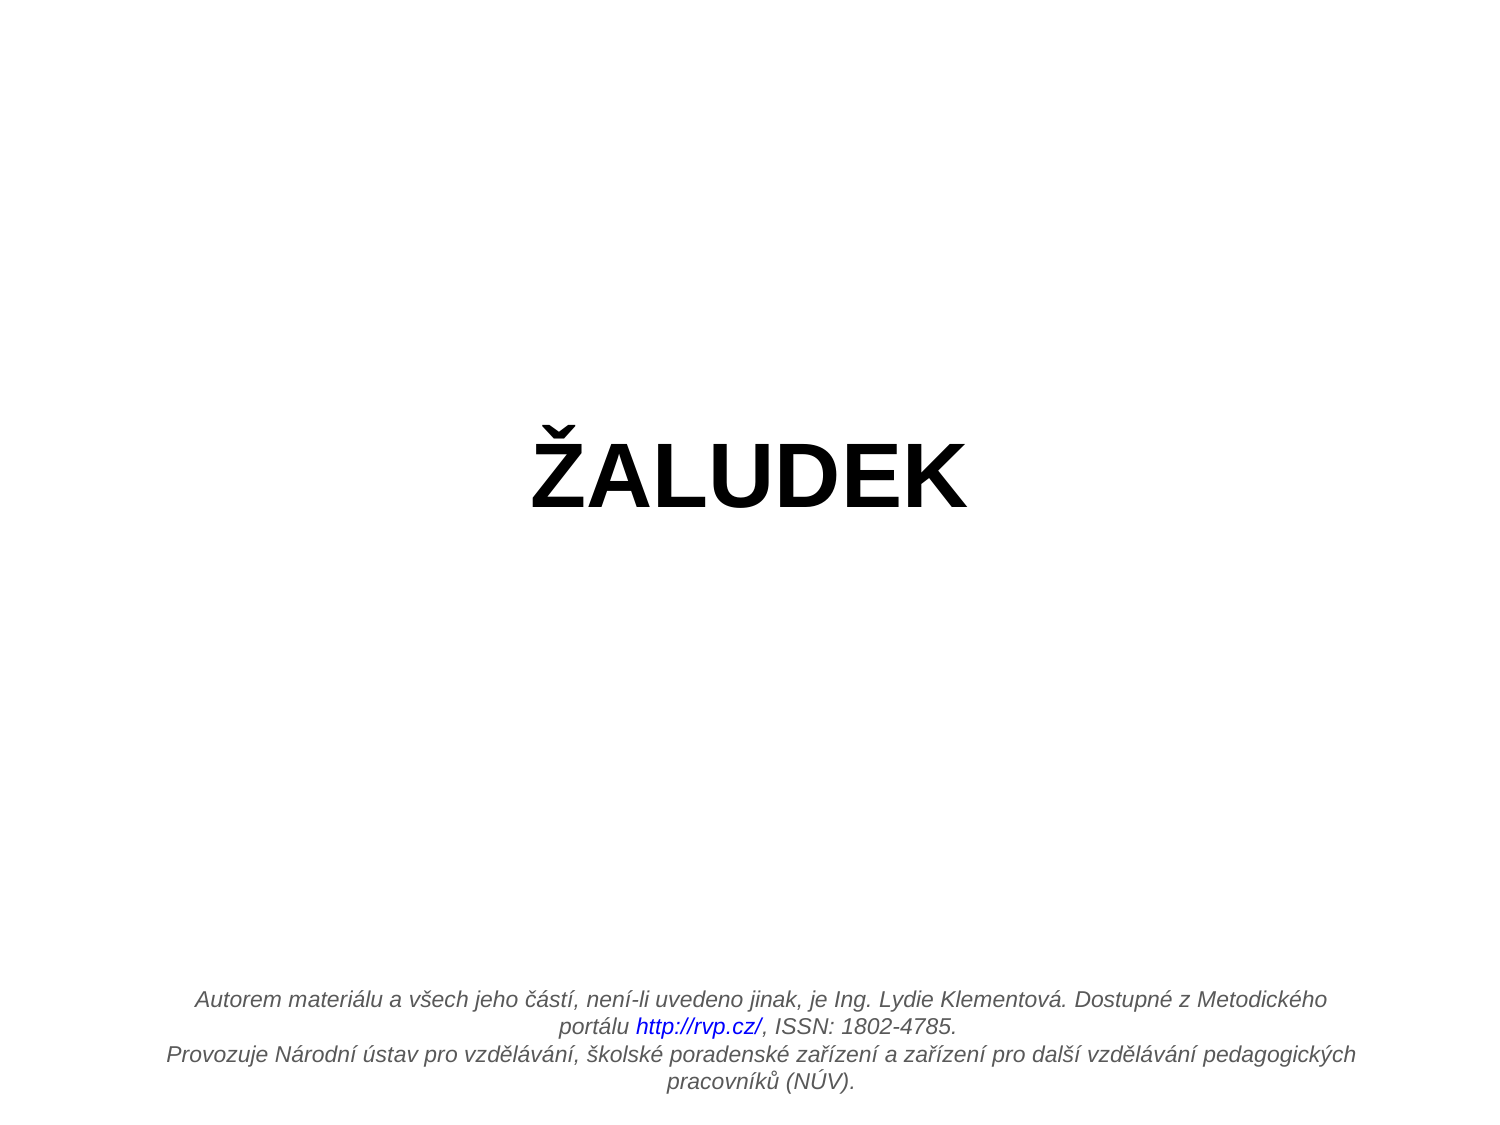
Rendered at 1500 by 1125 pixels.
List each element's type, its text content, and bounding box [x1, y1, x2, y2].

title ŽALUDEK [112, 349, 1388, 592]
text_box Autorem materiálu a všech jeho částí, není-li uvedeno jinak, je Ing. Lydie Klementová. Dostupné z Metodického portálu http://rvp.cz/, ISSN: 1802-4785. Provozuje Národní ústav pro vzdělávání, školské poradenské zařízení a zařízení pro další vzdělávání pedagogických pracovníků (NÚV). [147, 1023, 1377, 1084]
